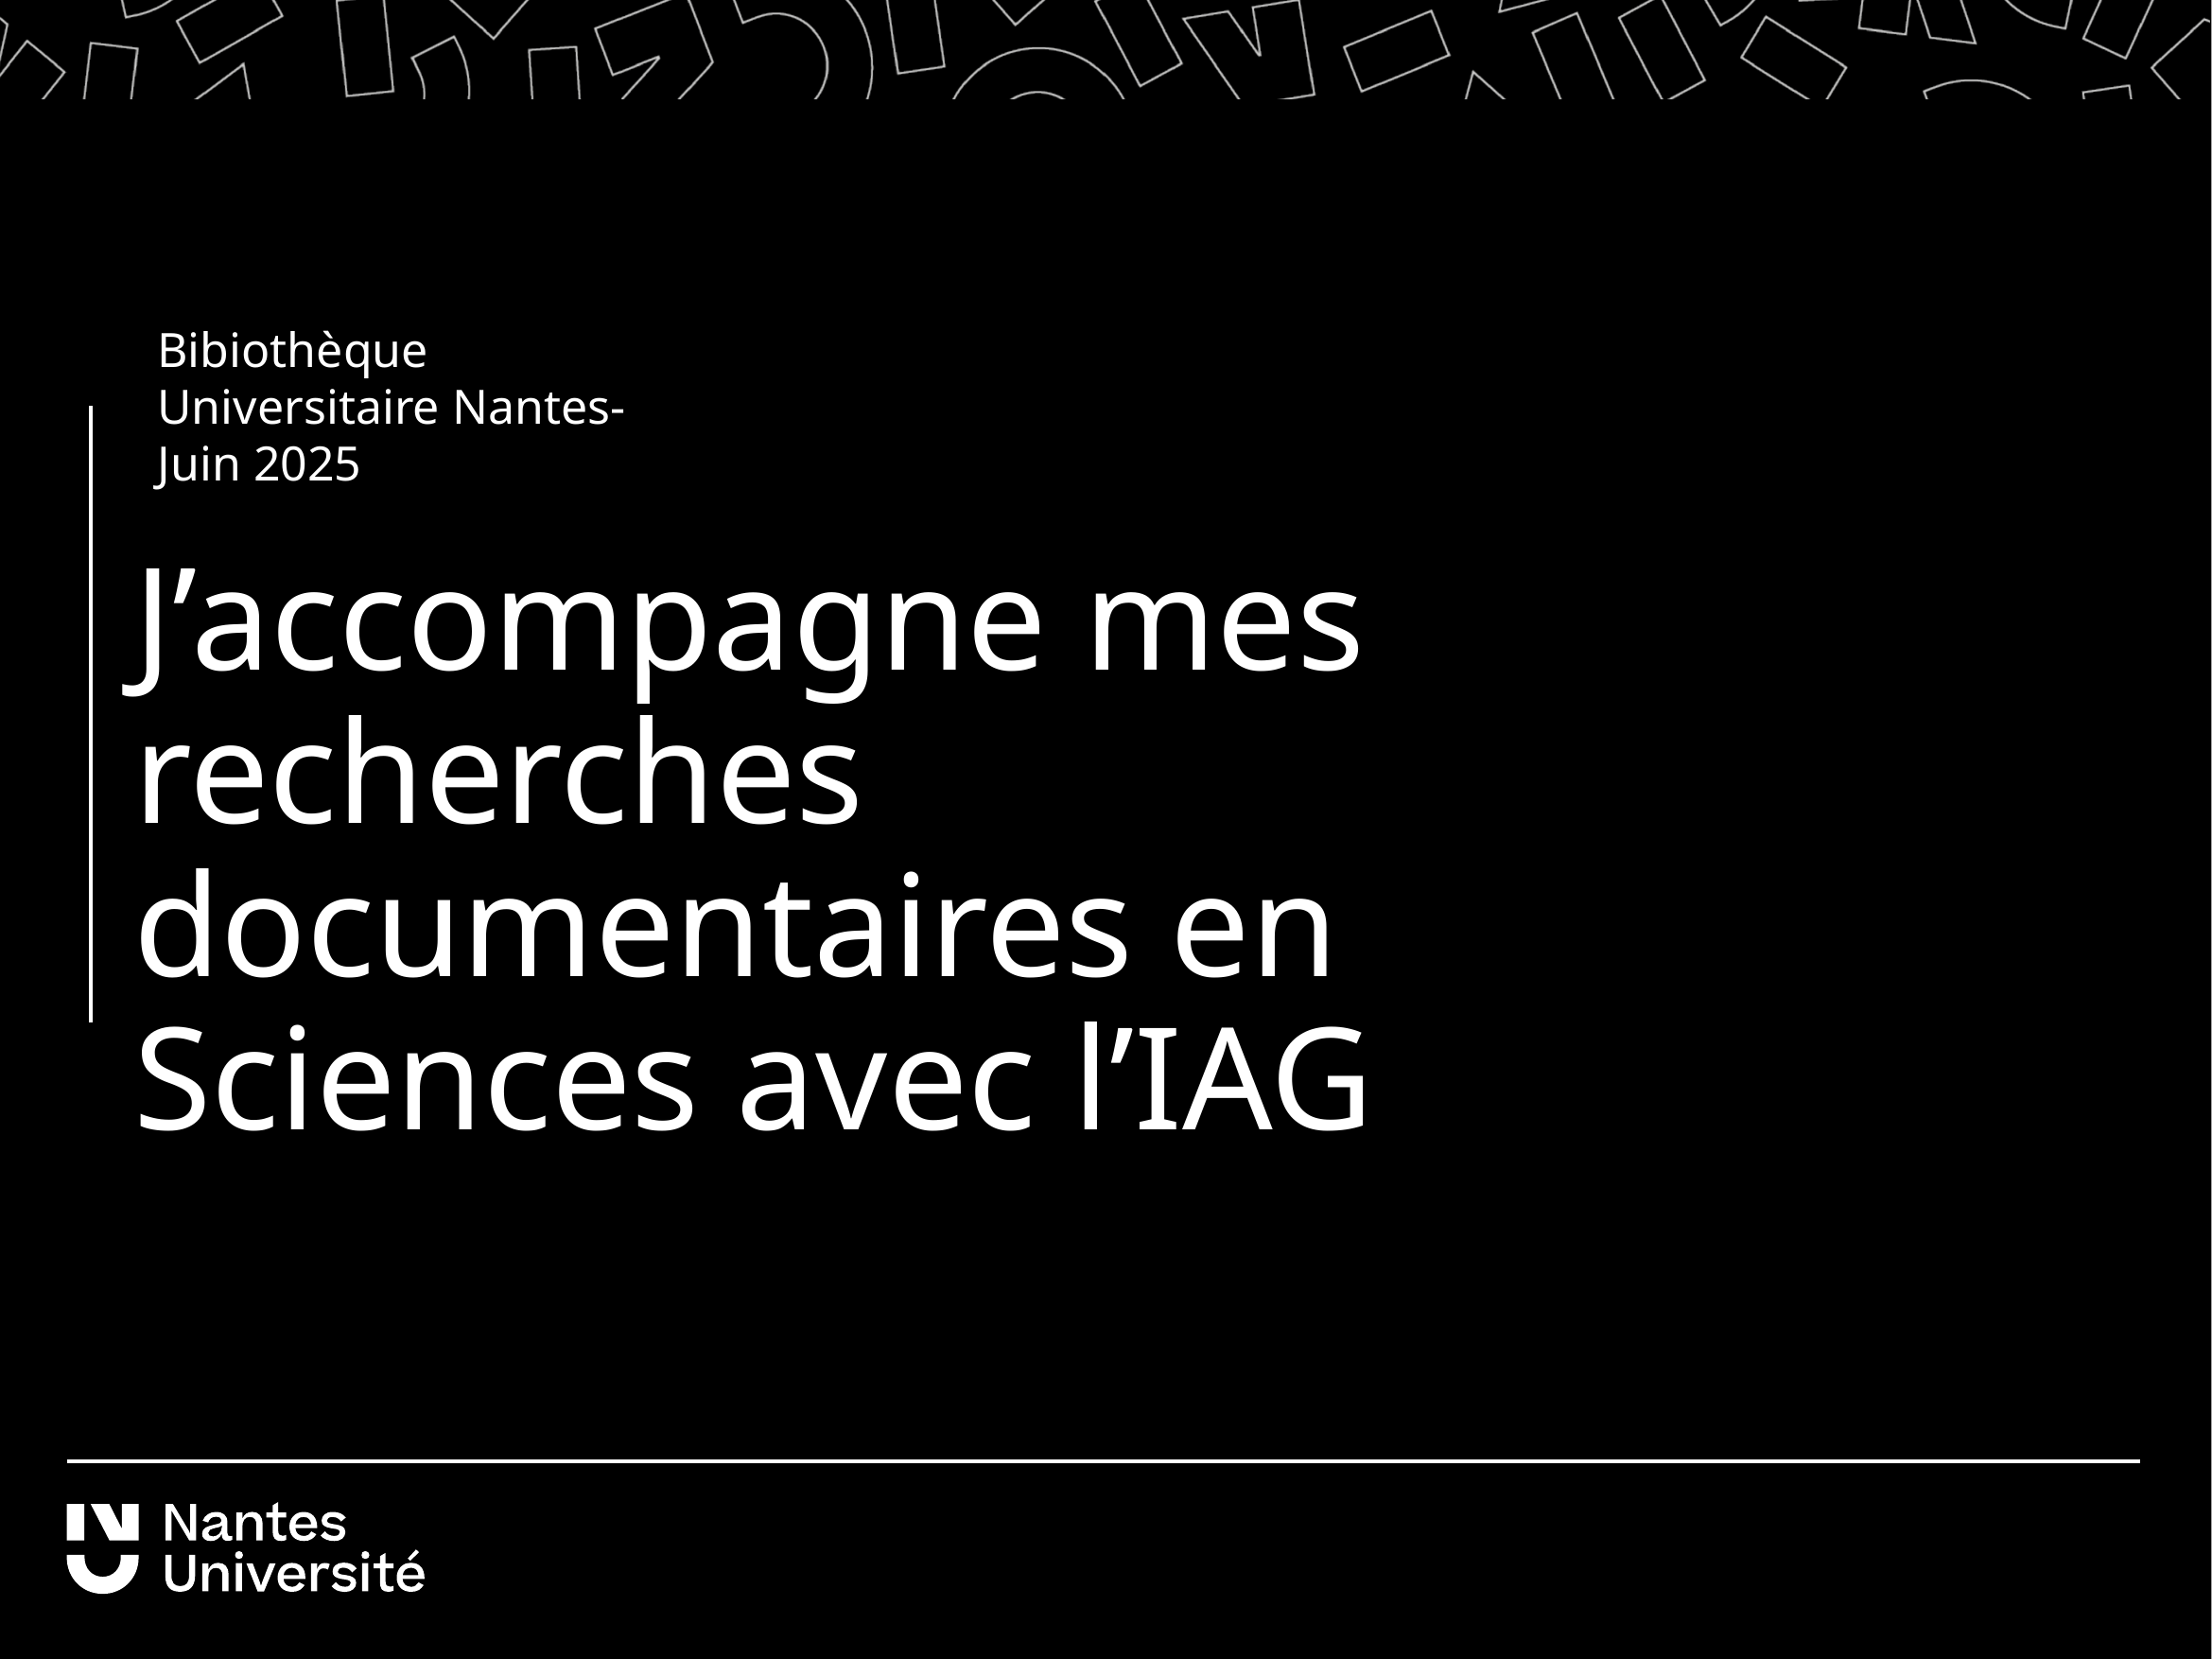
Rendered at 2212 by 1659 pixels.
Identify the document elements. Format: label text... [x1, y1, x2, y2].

picture [0, 0, 2208, 99]
list J’accompagne mes recherches documentaires en Sciences avec l’IAG [133, 548, 1892, 978]
slide_number Bibiothèque Universitaire Nantes- Juin 2025 [157, 320, 680, 378]
